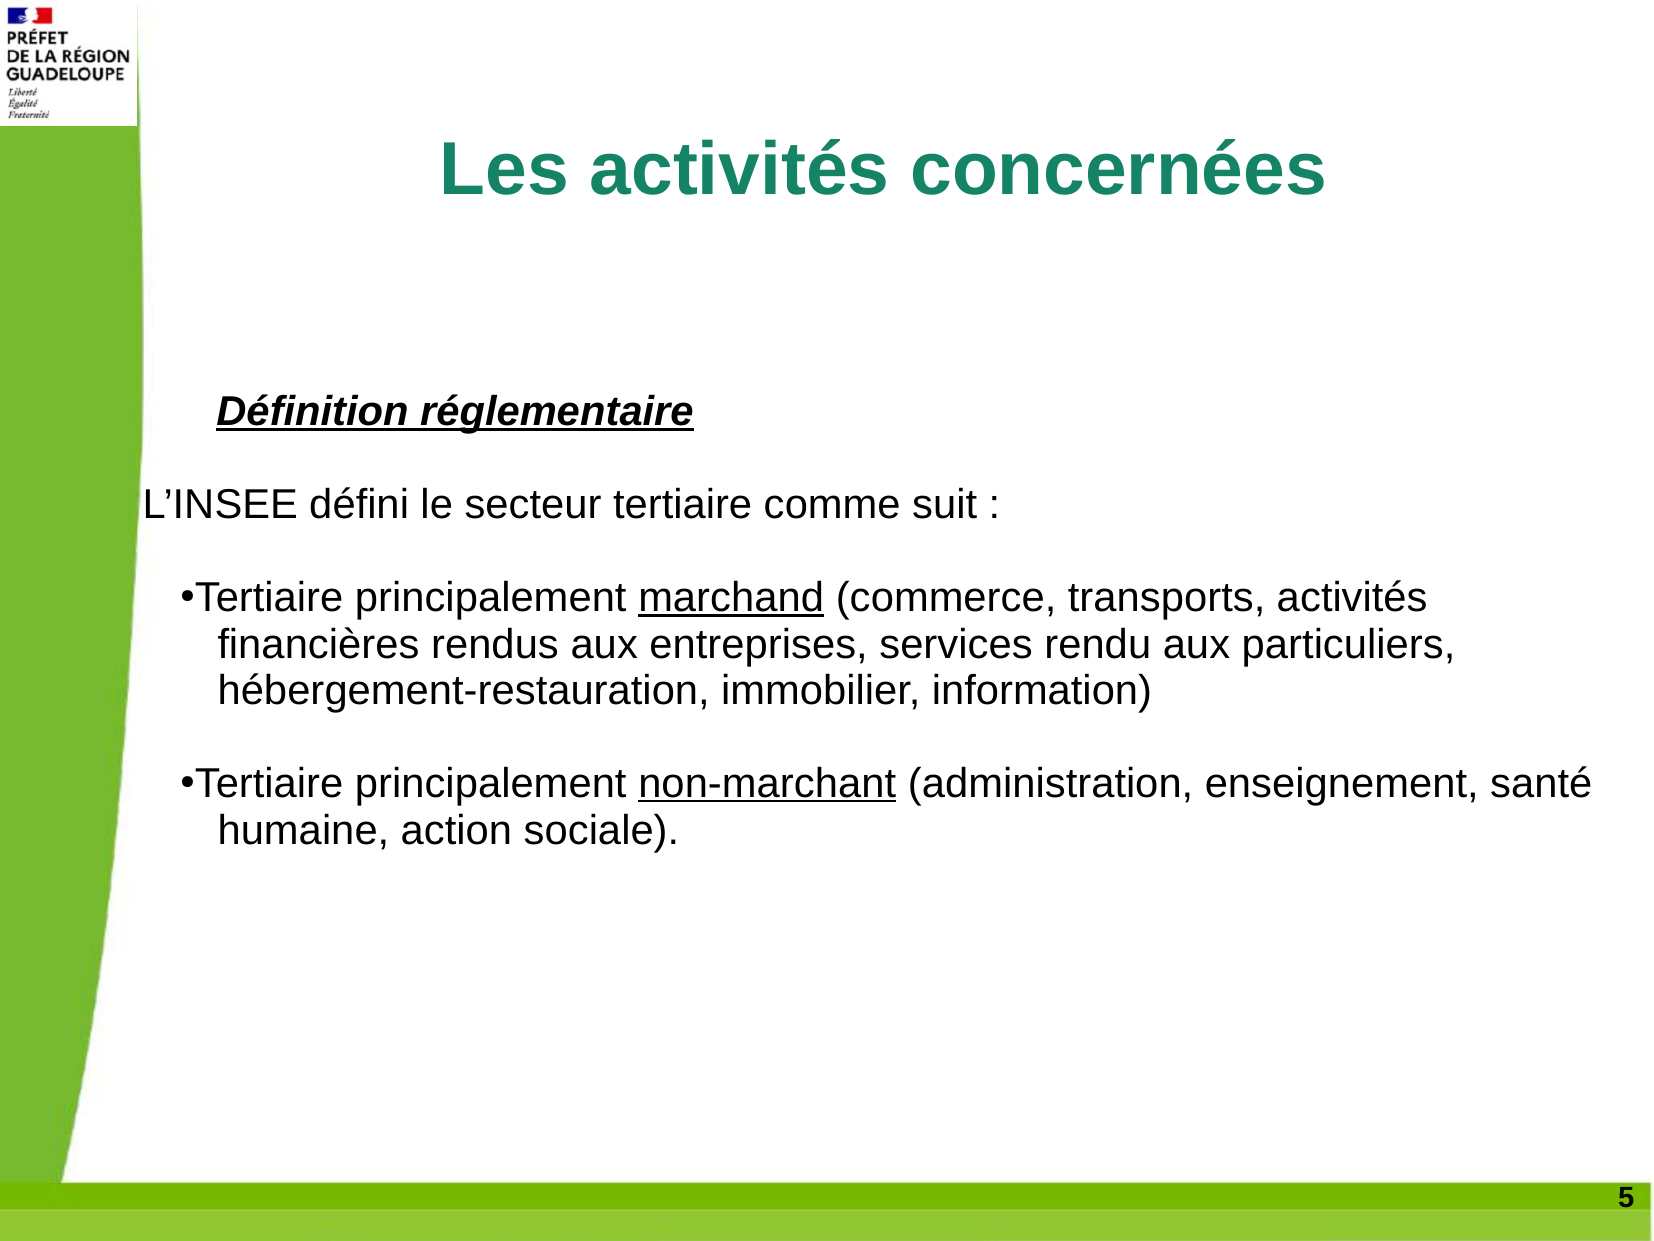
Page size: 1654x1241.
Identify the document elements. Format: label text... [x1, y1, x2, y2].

title Les activités concernées [147, 59, 1620, 278]
picture [0, 0, 1654, 1241]
subtitle Définition réglementaire L’INSEE défini le secteur tertiaire comme suit : Tertiaire principalement marchand (commerce, transports, activités financières rendus aux entreprises, services rendu aux particuliers, hébergement-restauration, immobilier, information) Tertiaire principalement non-marchant (administration, enseignement, santé humaine, action sociale). [142, 284, 1619, 1004]
